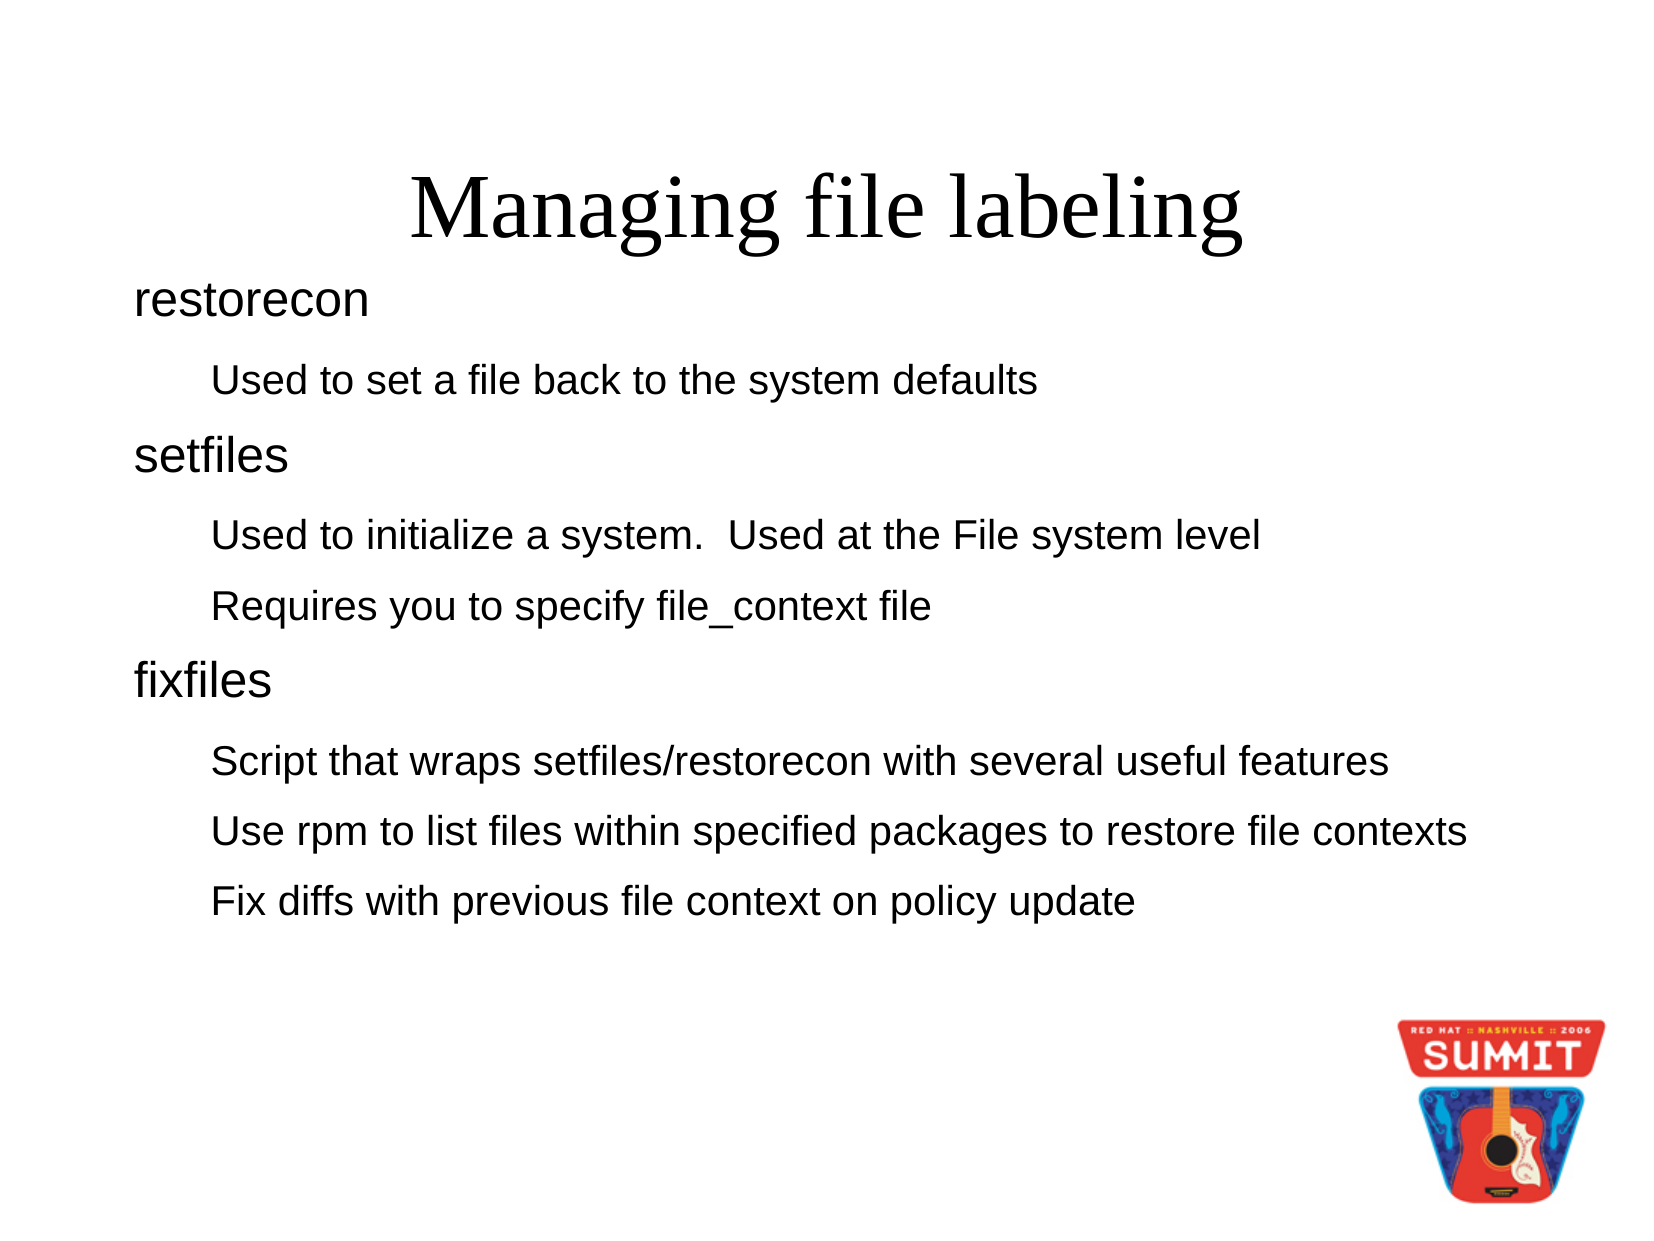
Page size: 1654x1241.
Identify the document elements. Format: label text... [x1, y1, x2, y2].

list restorecon Used to set a file back to the system defaults setfiles Used to initialize a system. Used at the File system level Requires you to specify file_context file fixfiles Script that wraps setfiles/restorecon with several useful features Use rpm to list files within specified packages to restore file contexts Fix diffs with previous file context on policy update [116, 271, 1529, 1073]
picture [1392, 1011, 1611, 1211]
title Managing file labeling [121, 142, 1534, 270]
